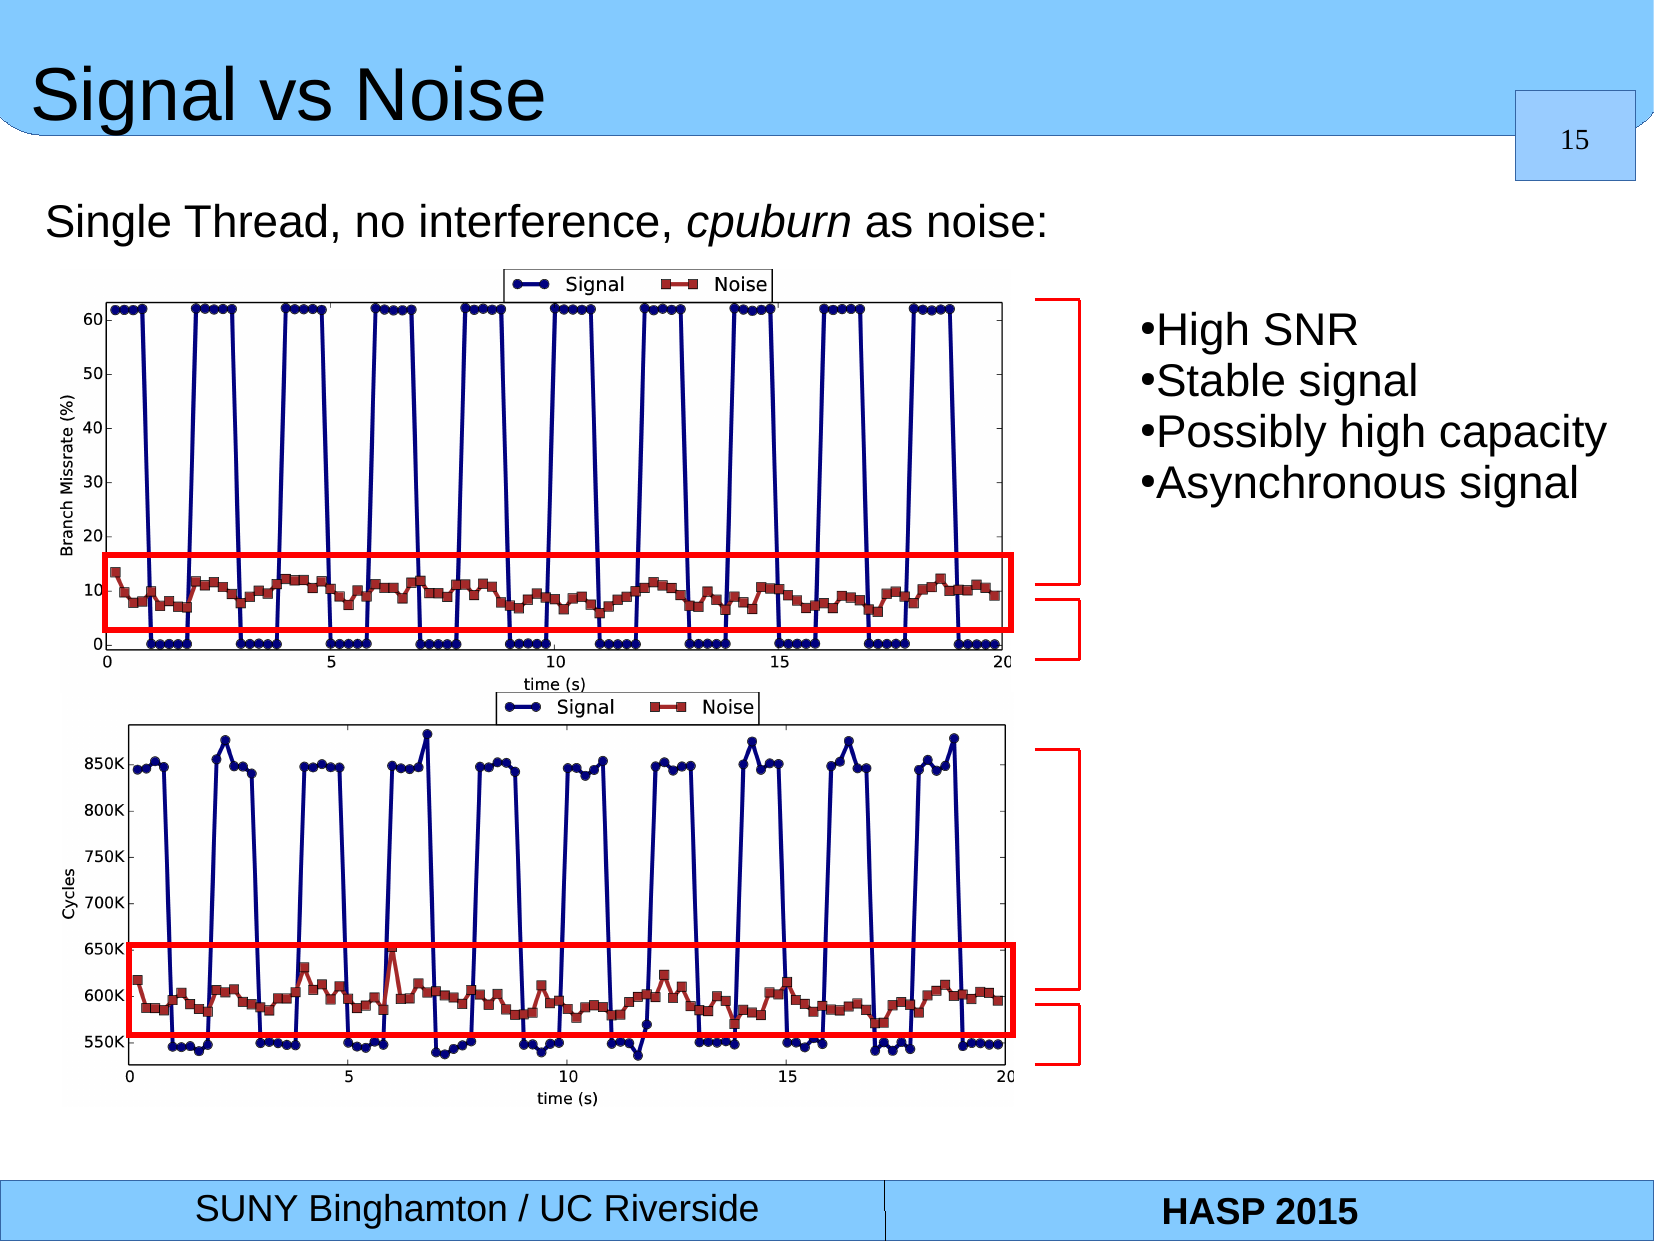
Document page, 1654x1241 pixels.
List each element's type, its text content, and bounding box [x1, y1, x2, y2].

picture [132, 948, 1010, 1032]
text_box High SNR Stable signal Possibly high capacity [1125, 296, 1651, 450]
text_box [1515, 131, 1636, 166]
picture [108, 558, 1008, 627]
picture [60, 270, 1014, 1107]
text_box Single Thread, no interference, cpuburn as noise: [30, 188, 1066, 256]
text_box Asynchronous signal [1125, 450, 1651, 517]
title Signal vs Noise [30, 45, 1636, 131]
